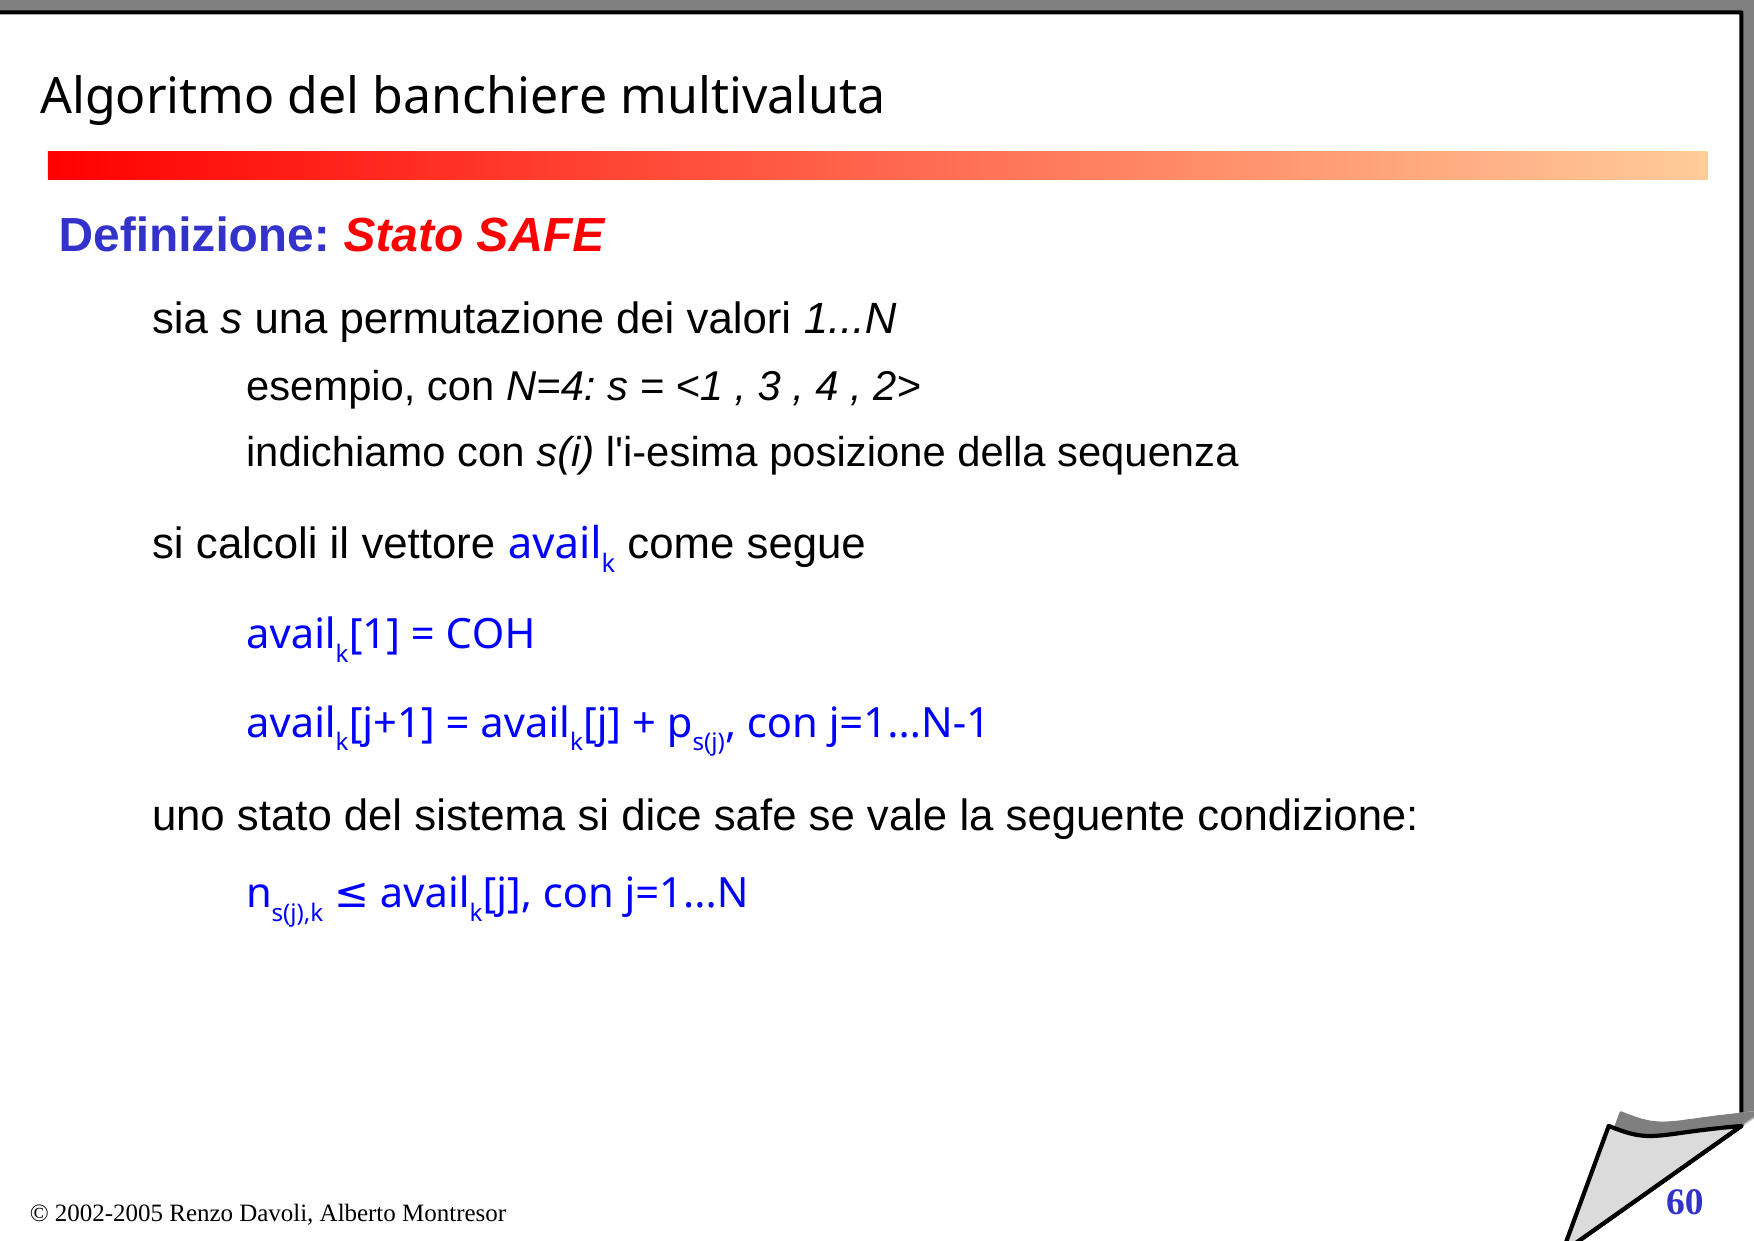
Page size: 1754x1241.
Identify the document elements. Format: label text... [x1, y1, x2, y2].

text_box q [750, 152, 754, 179]
title Algoritmo del banchiere multivaluta [40, 49, 1714, 144]
list Definizione: Stato SAFE sia s una permutazione dei valori 1...N esempio, con N=4: s = <1 , 3 , 4 , 2> indichiamo con s(i) l'i-esima posizione della sequenza si calcoli il vettore availk come segue availk[1] = COH availk[j+1] = availk[j] + ps(j), con j=1...N-1 uno stato del sistema si dice safe se vale la seguente condizione: ns(j),k ≤ availk[j], con j=1...N [58, 206, 1696, 1072]
